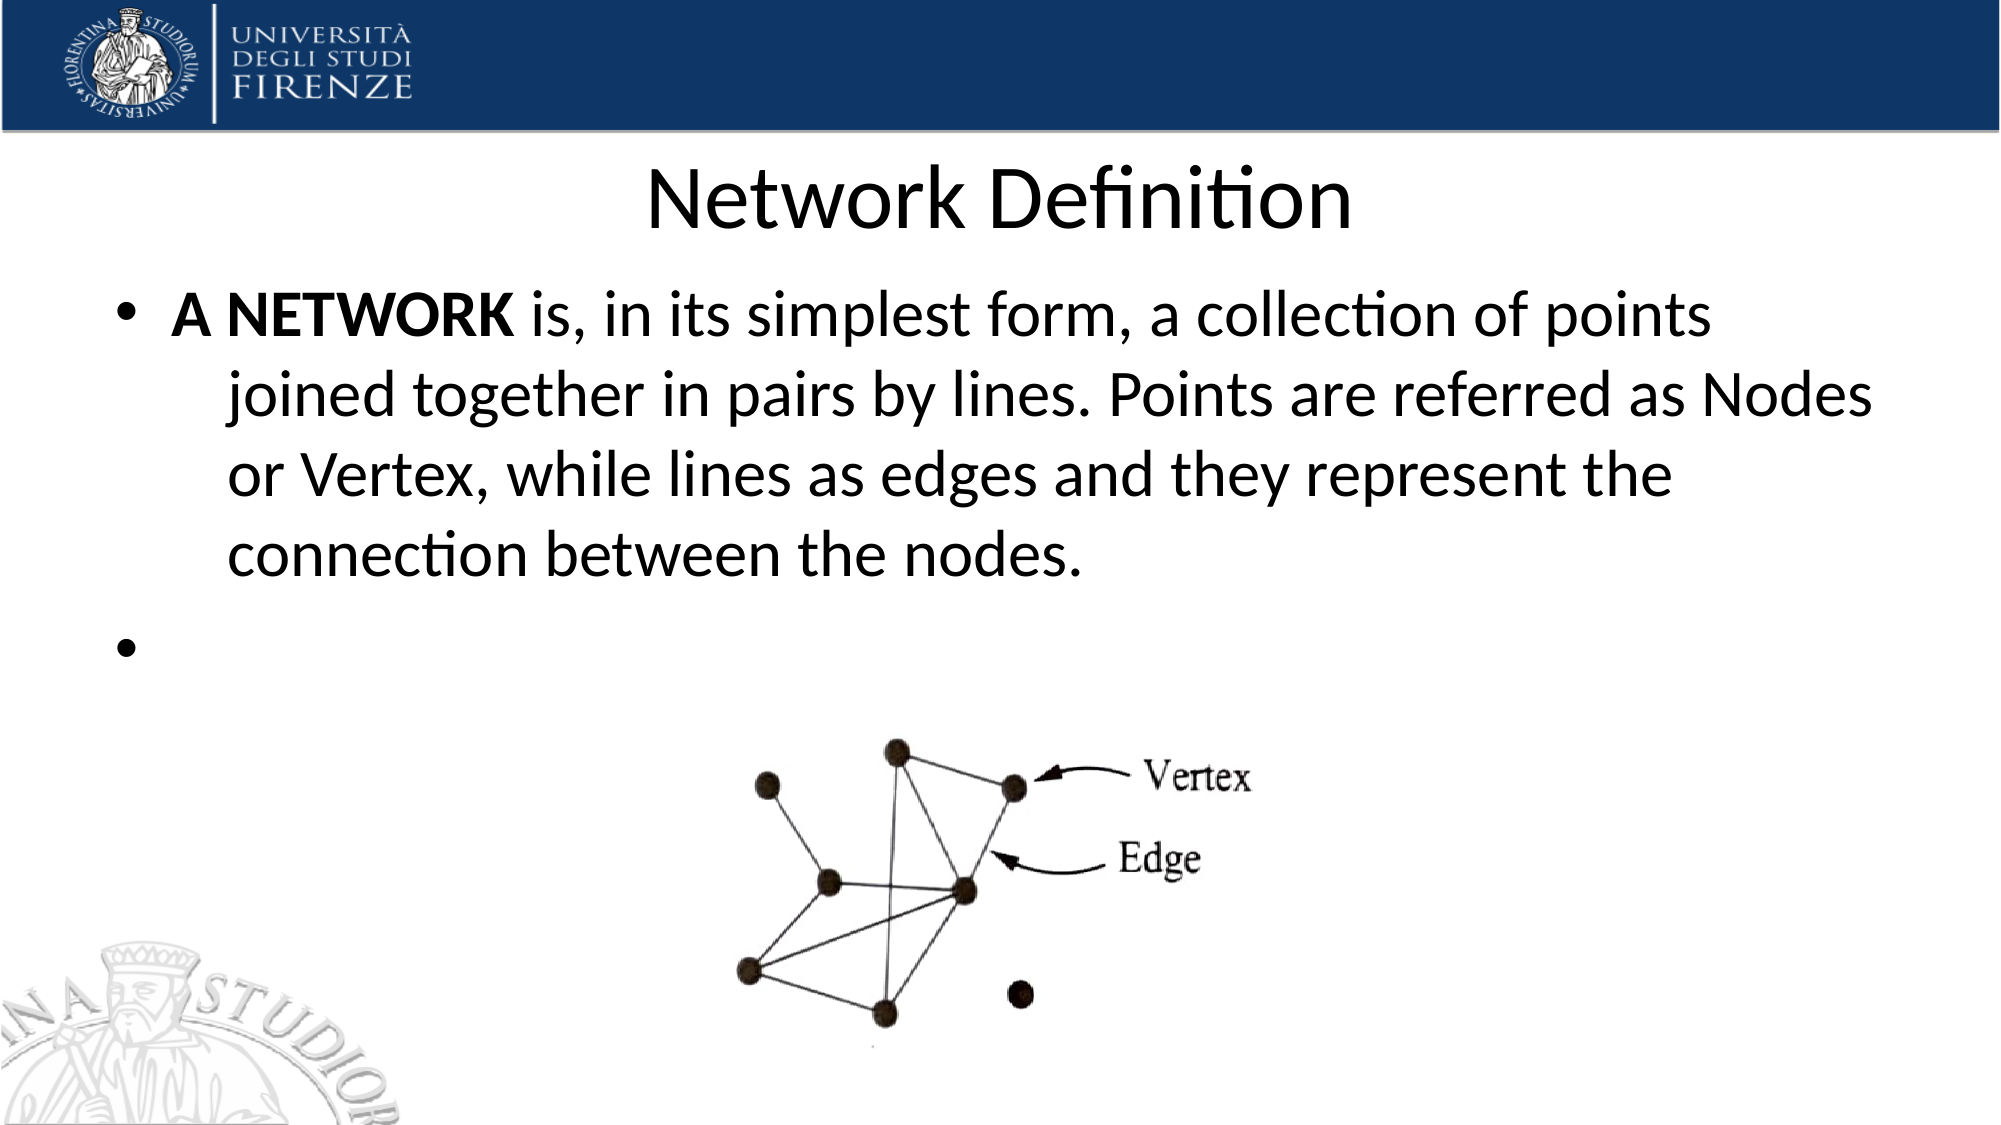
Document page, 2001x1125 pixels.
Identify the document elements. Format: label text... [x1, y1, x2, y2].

list A NETWORK is, in its simplest form, a collection of points joined together in pairs by lines. Points are referred as Nodes or Vertex, while lines as edges and they represent the connection between the nodes. [99, 262, 1900, 611]
title Network Definition [99, 98, 1900, 262]
picture [693, 610, 1309, 1059]
